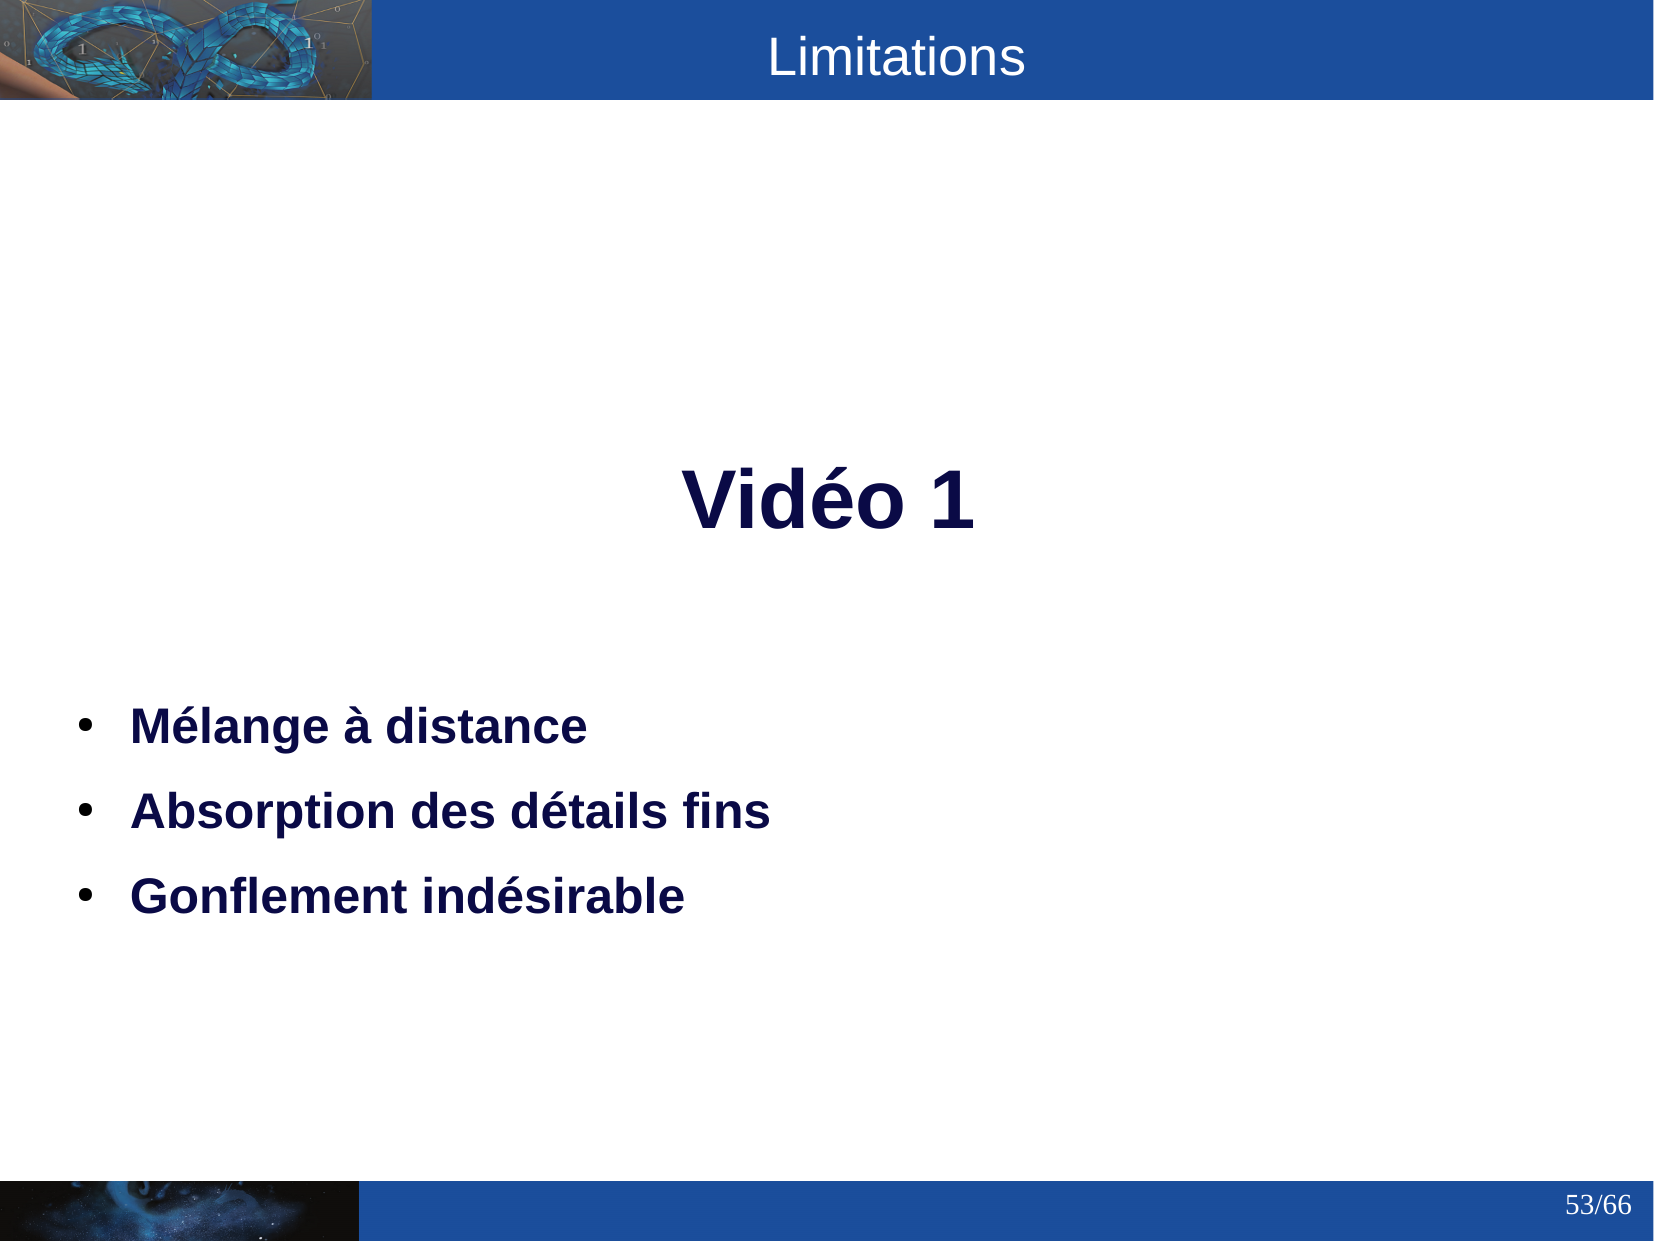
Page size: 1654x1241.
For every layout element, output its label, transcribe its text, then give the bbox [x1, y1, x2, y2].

picture [0, 1181, 1654, 1241]
title Limitations [387, 10, 1407, 102]
list Vidéo 1 Mélange à distance Absorption des détails fins Gonflement indésirable [58, 159, 1600, 1145]
picture [0, 0, 1654, 100]
